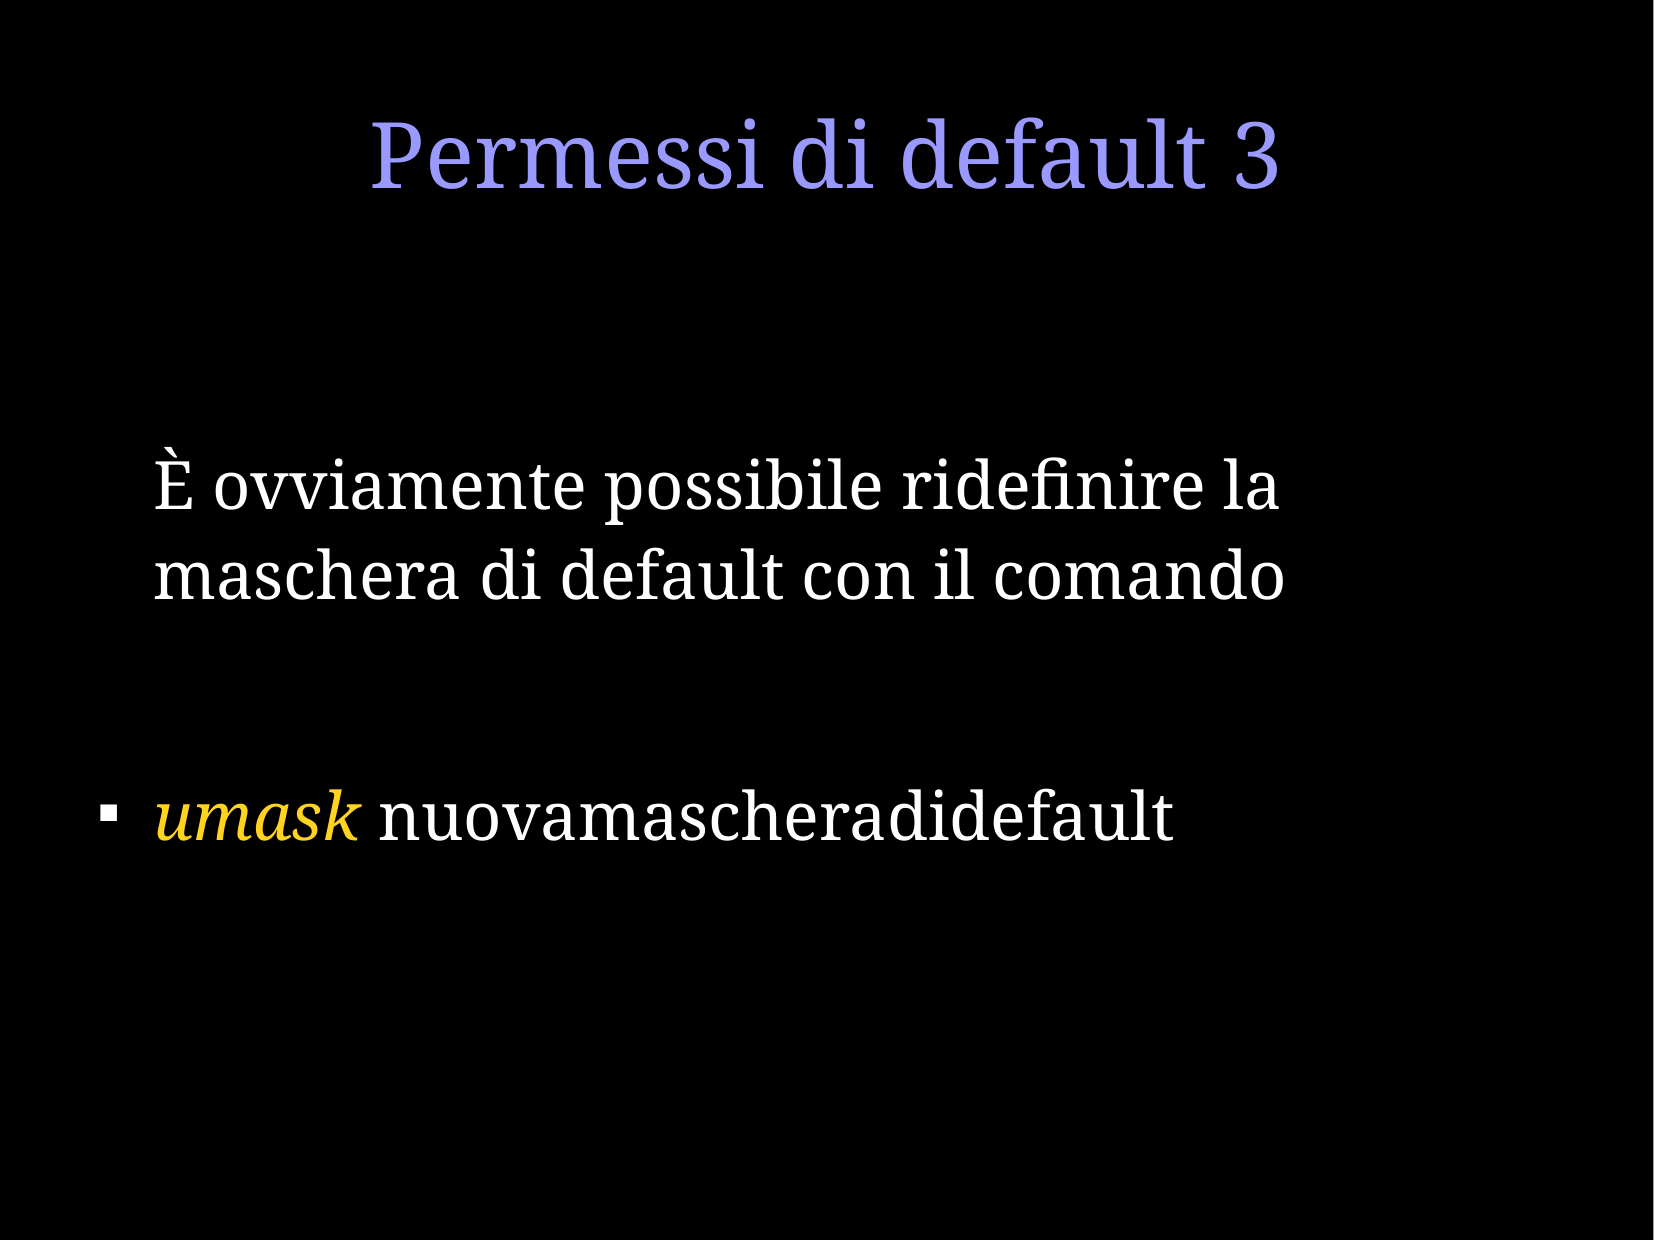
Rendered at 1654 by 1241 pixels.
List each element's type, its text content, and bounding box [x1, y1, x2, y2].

title Permessi di default 3 [82, 56, 1571, 250]
list È ovviamente possibile ridefinire la maschera di default con il comando umask nuovamascheradidefault [82, 437, 1571, 1241]
